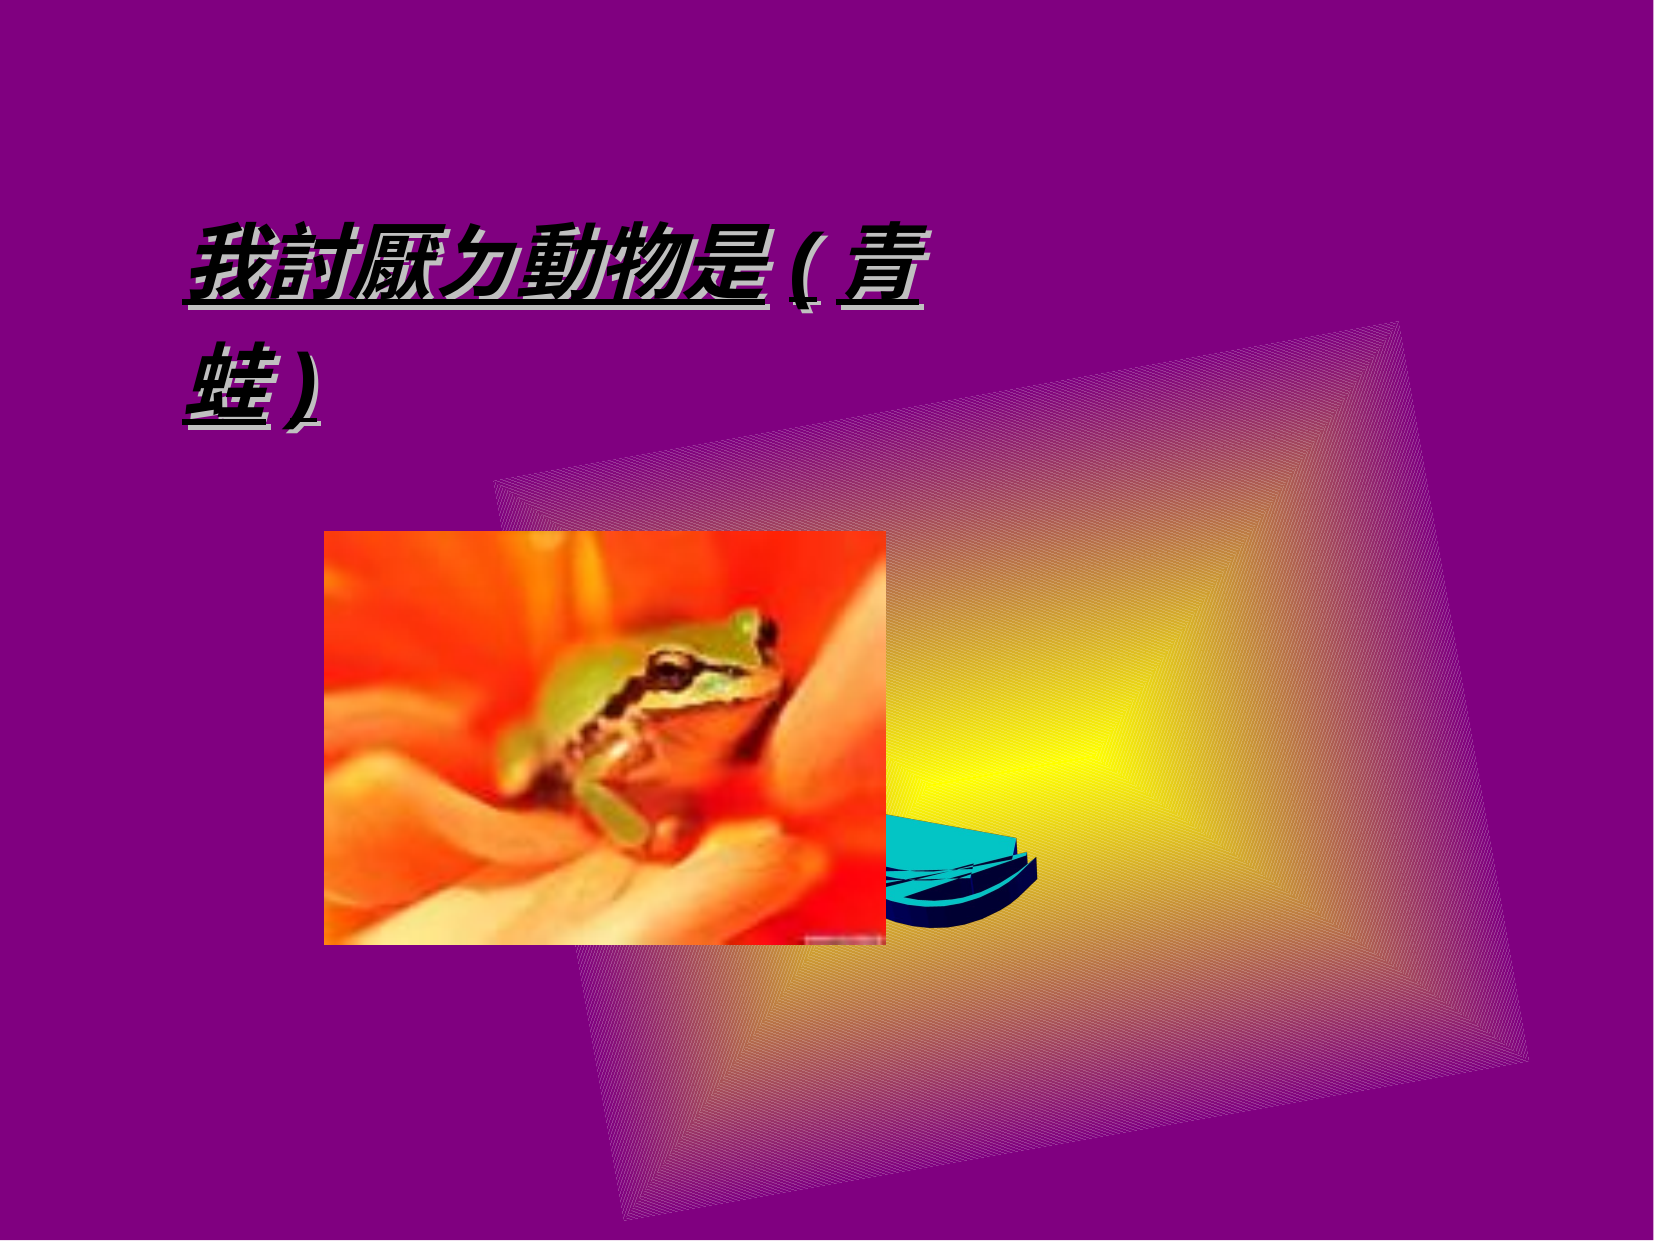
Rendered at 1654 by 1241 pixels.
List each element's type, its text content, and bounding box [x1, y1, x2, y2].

text_box 我討厭ㄉ動物是(青蛙) [167, 188, 1065, 304]
text_box [472, 177, 1447, 1182]
picture [324, 531, 886, 945]
